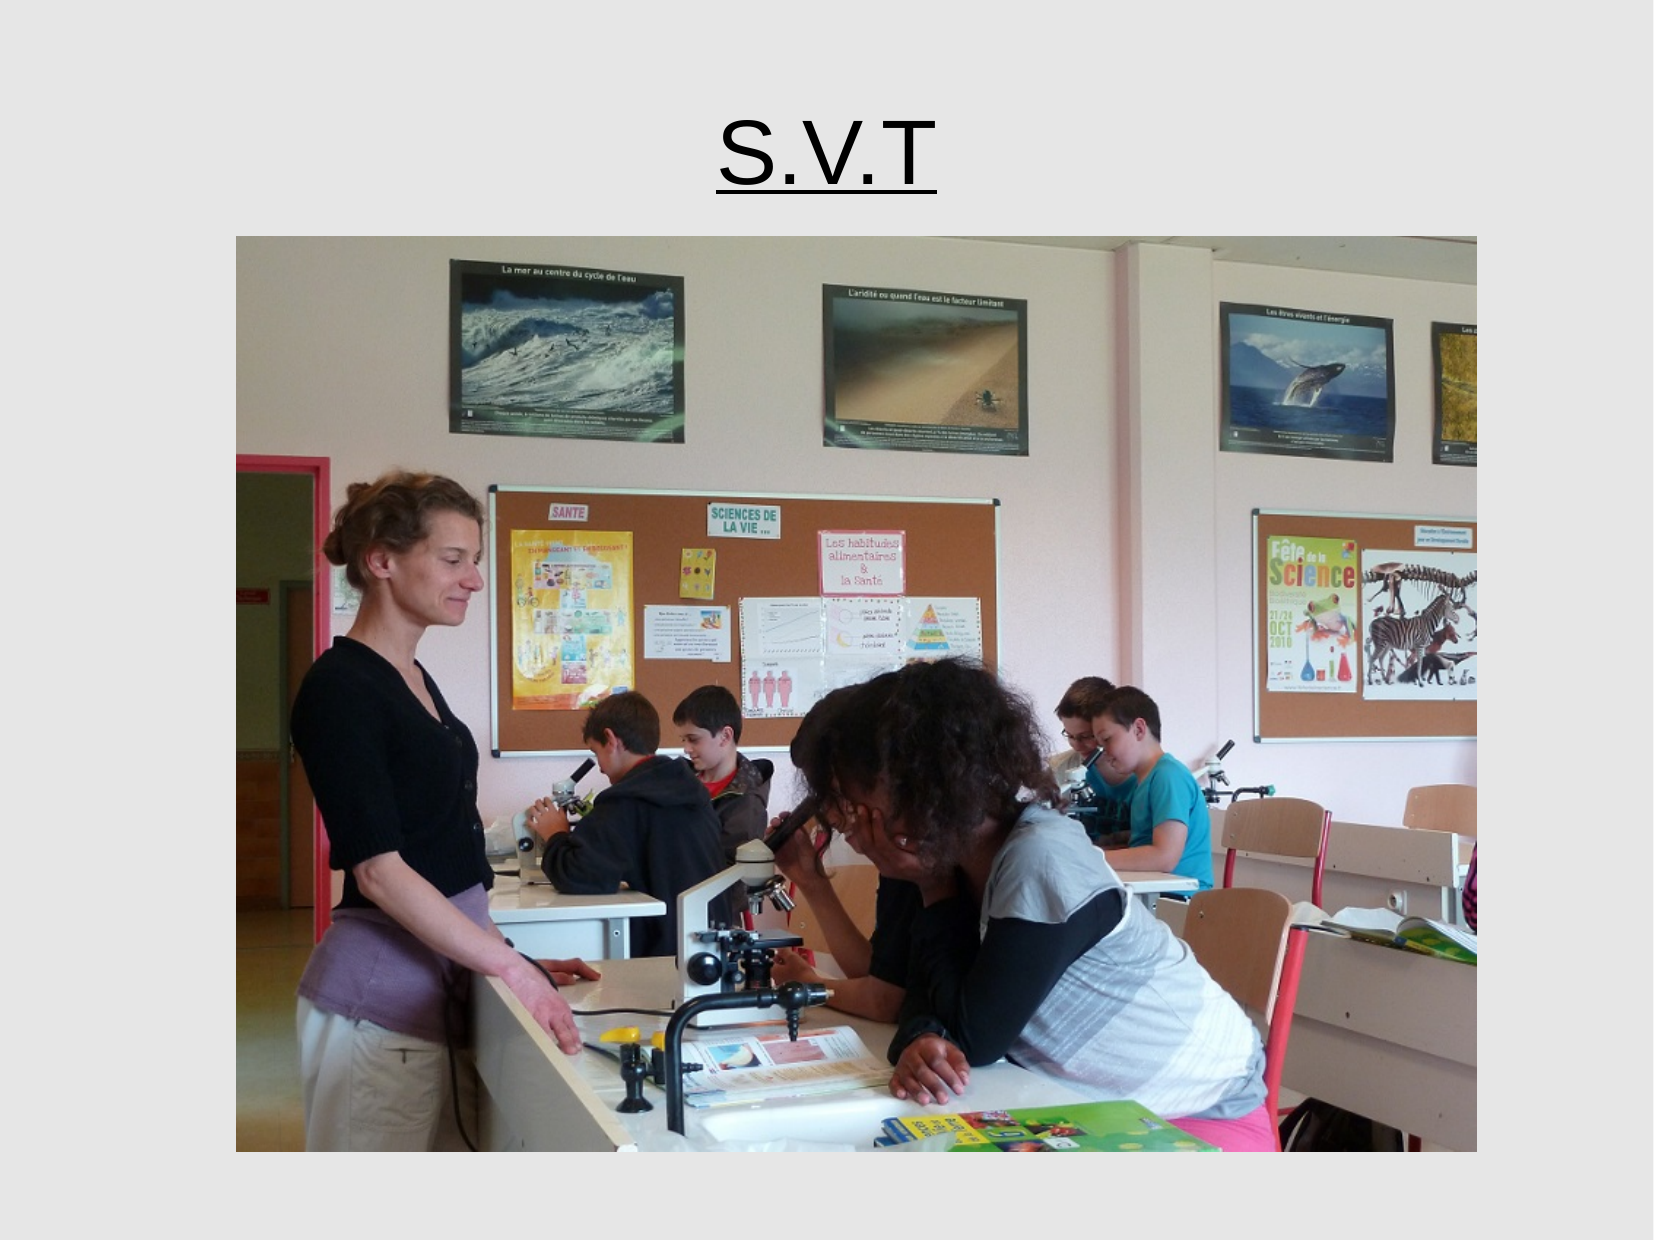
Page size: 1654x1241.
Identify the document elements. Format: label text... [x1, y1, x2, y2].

picture [236, 236, 1477, 1152]
title S.V.T [82, 49, 1571, 257]
